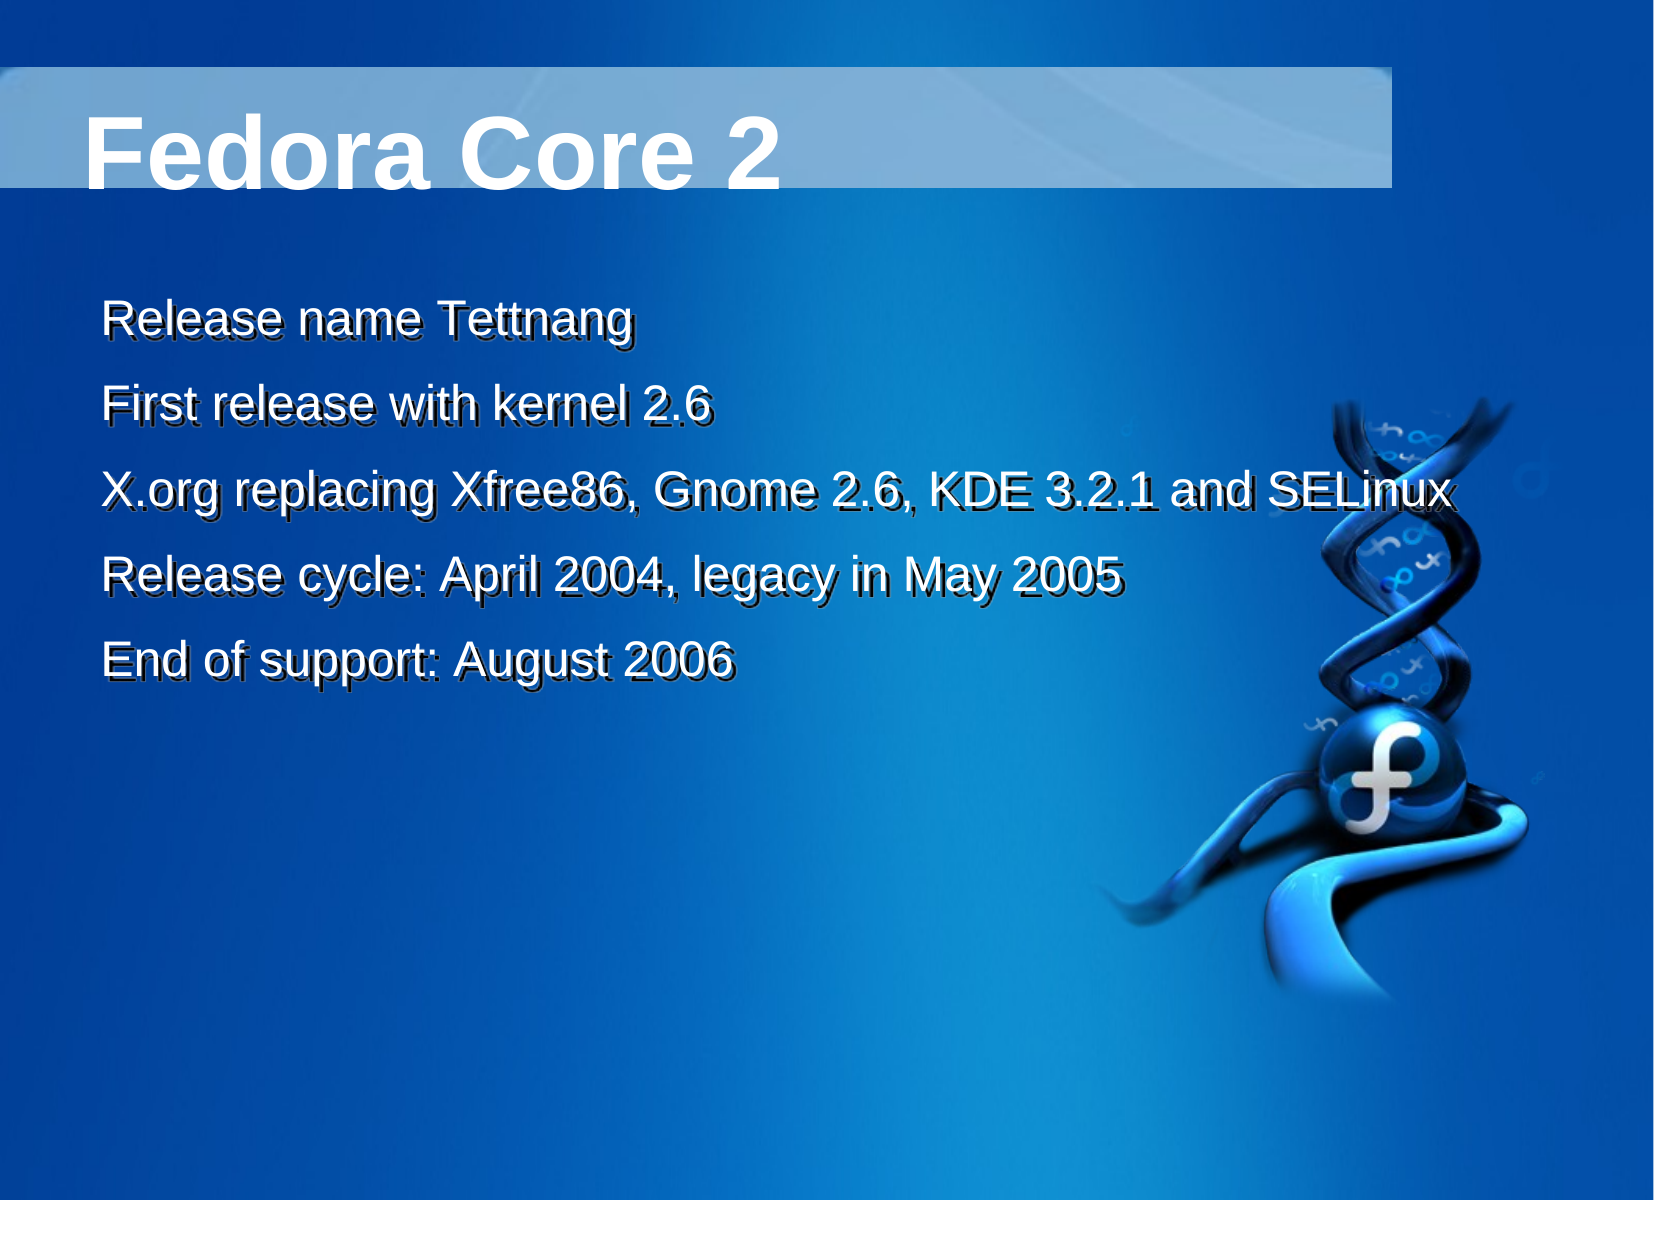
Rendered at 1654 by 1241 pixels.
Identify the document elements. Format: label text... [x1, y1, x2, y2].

list Release name Tettnang First release with kernel 2.6 X.org replacing Xfree86, Gnome 2.6, KDE 3.2.1 and SELinux Release cycle: April 2004, legacy in May 2005 End of support: August 2006 [82, 290, 1571, 1109]
picture [0, 0, 1654, 1200]
title Fedora Core 2 [82, 49, 1571, 257]
